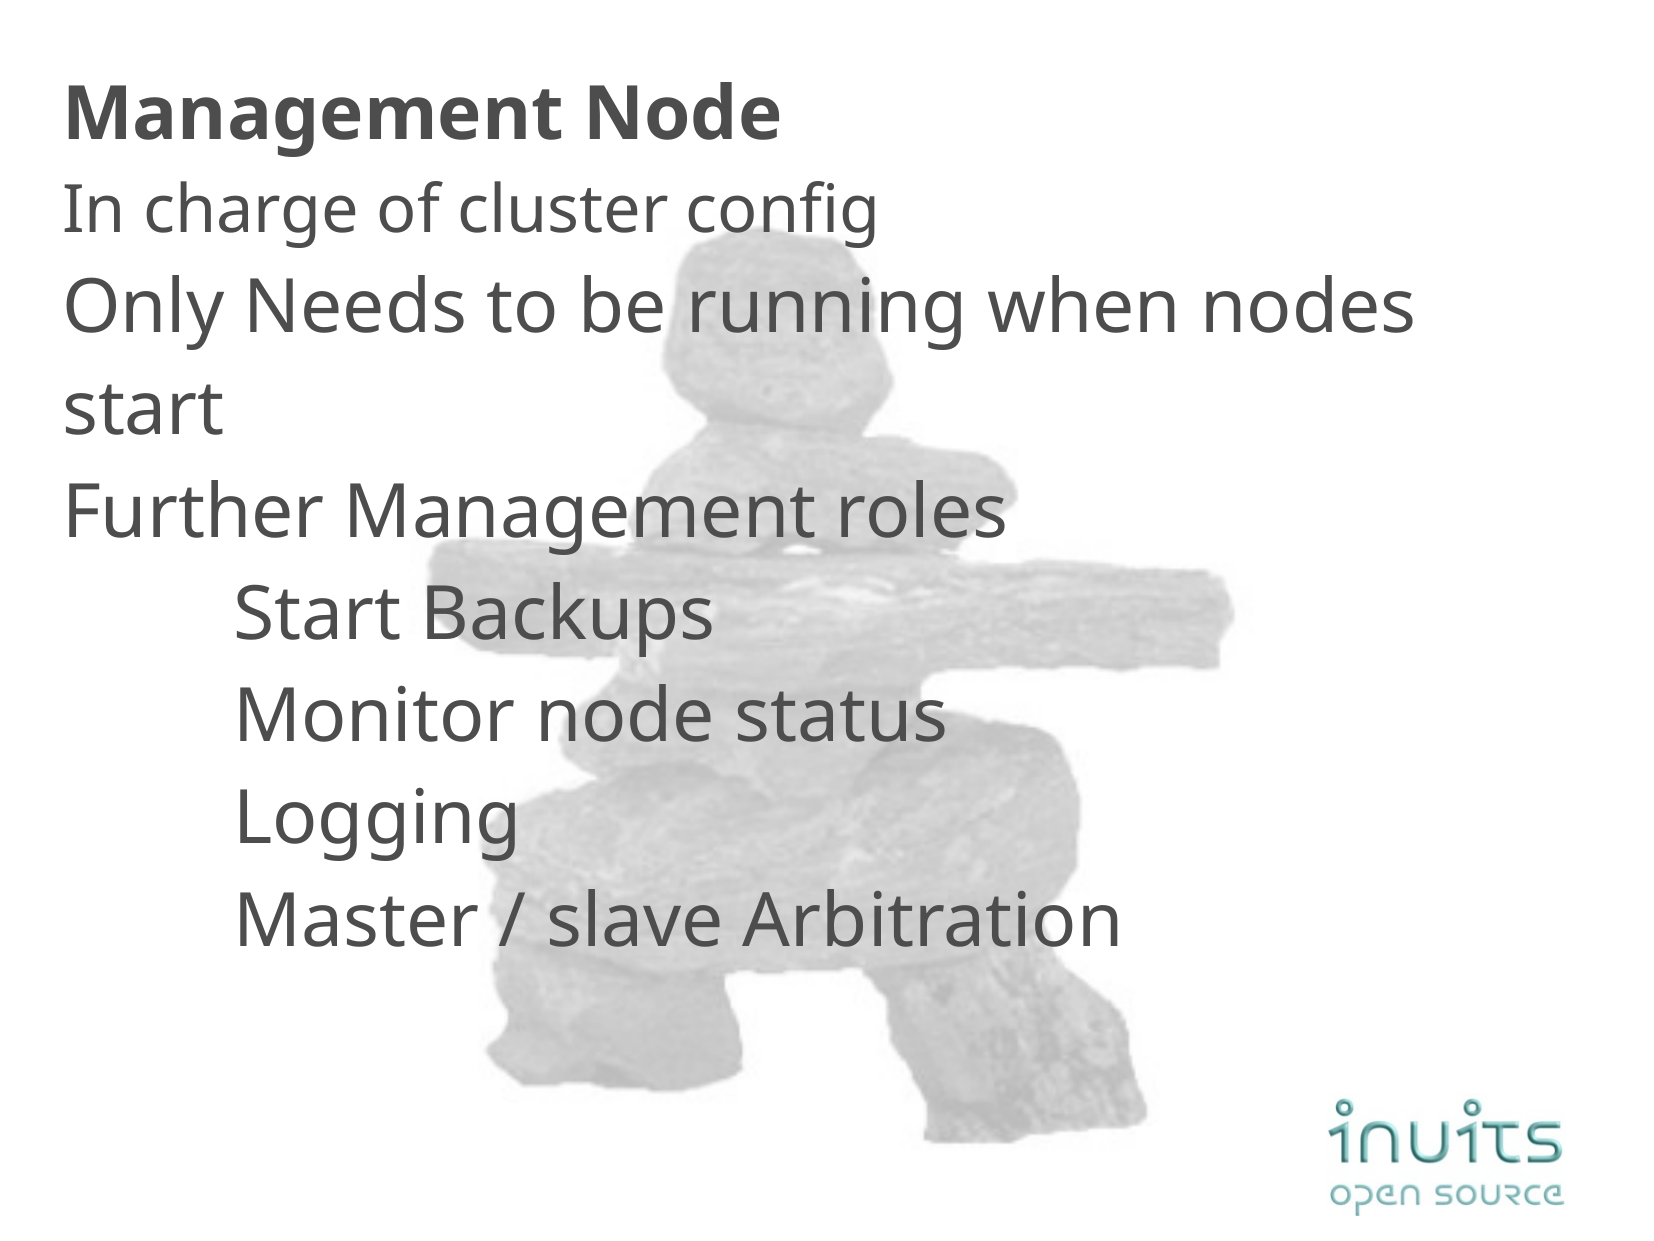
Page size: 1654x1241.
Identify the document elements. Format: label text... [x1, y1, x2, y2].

text_box Management Node In charge of cluster config Only Needs to be running when nodes start Further Management roles Start Backups Monitor node status Logging Master / slave Arbitration [47, 51, 1579, 1241]
